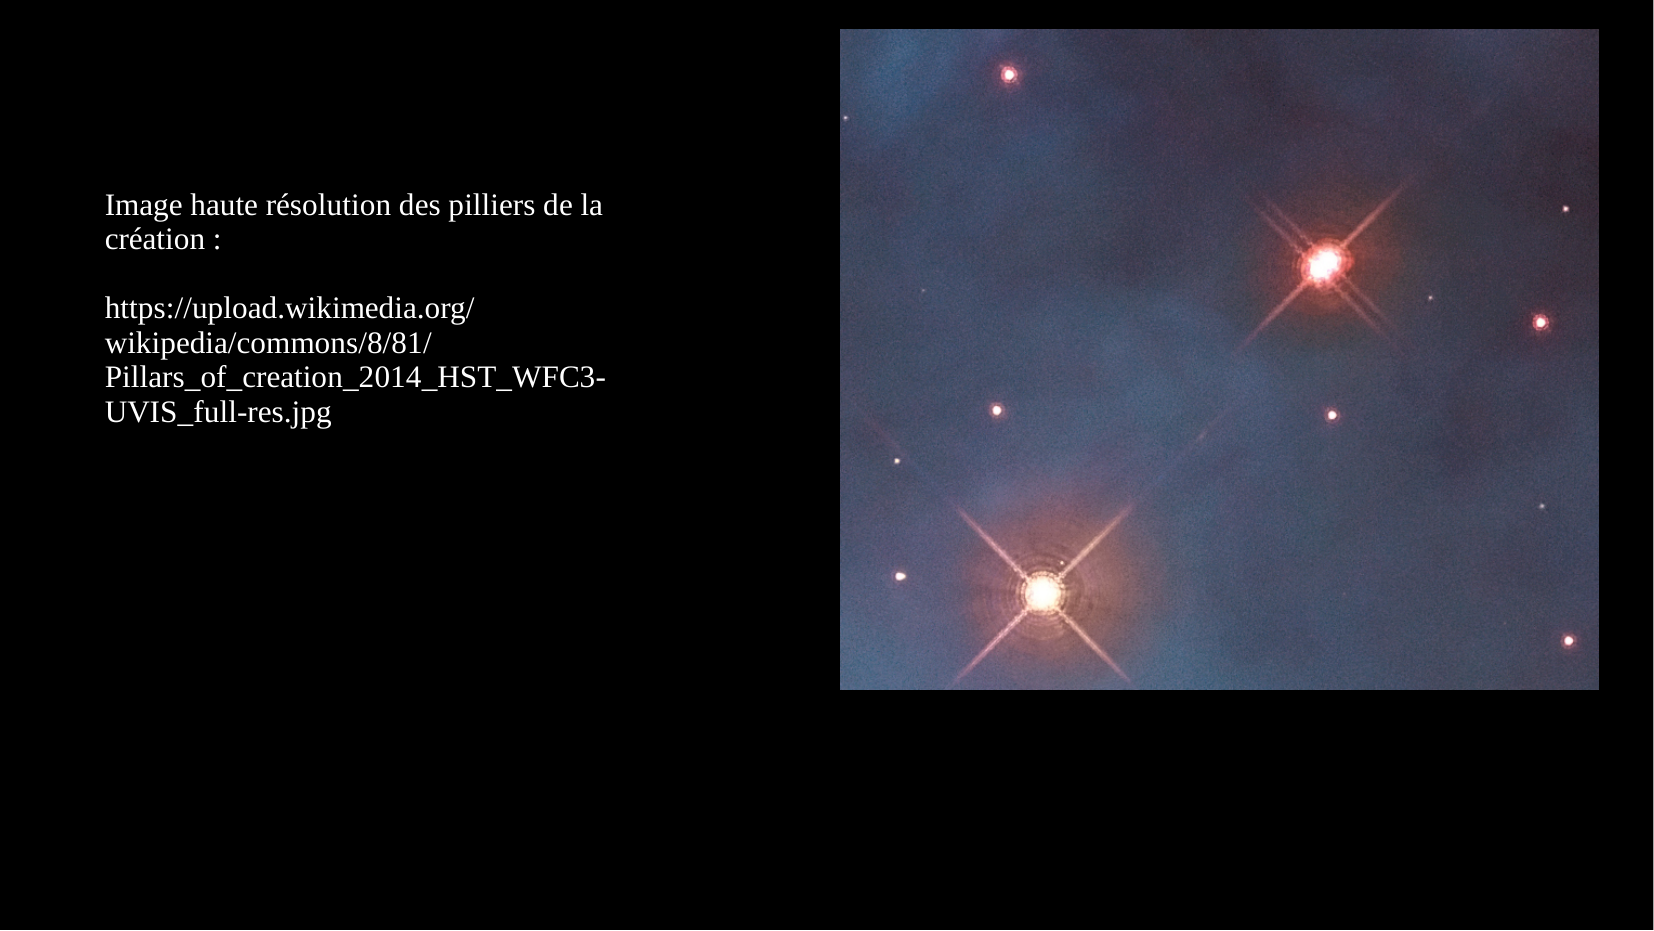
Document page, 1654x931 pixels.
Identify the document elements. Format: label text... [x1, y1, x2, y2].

text_box Image haute résolution des pilliers de la création : https://upload.wikimedia.org/wikipedia/commons/8/81/Pillars_of_creation_2014_HST_WFC3-UVIS_full-res.jpg [90, 180, 631, 601]
picture [840, 29, 1599, 691]
